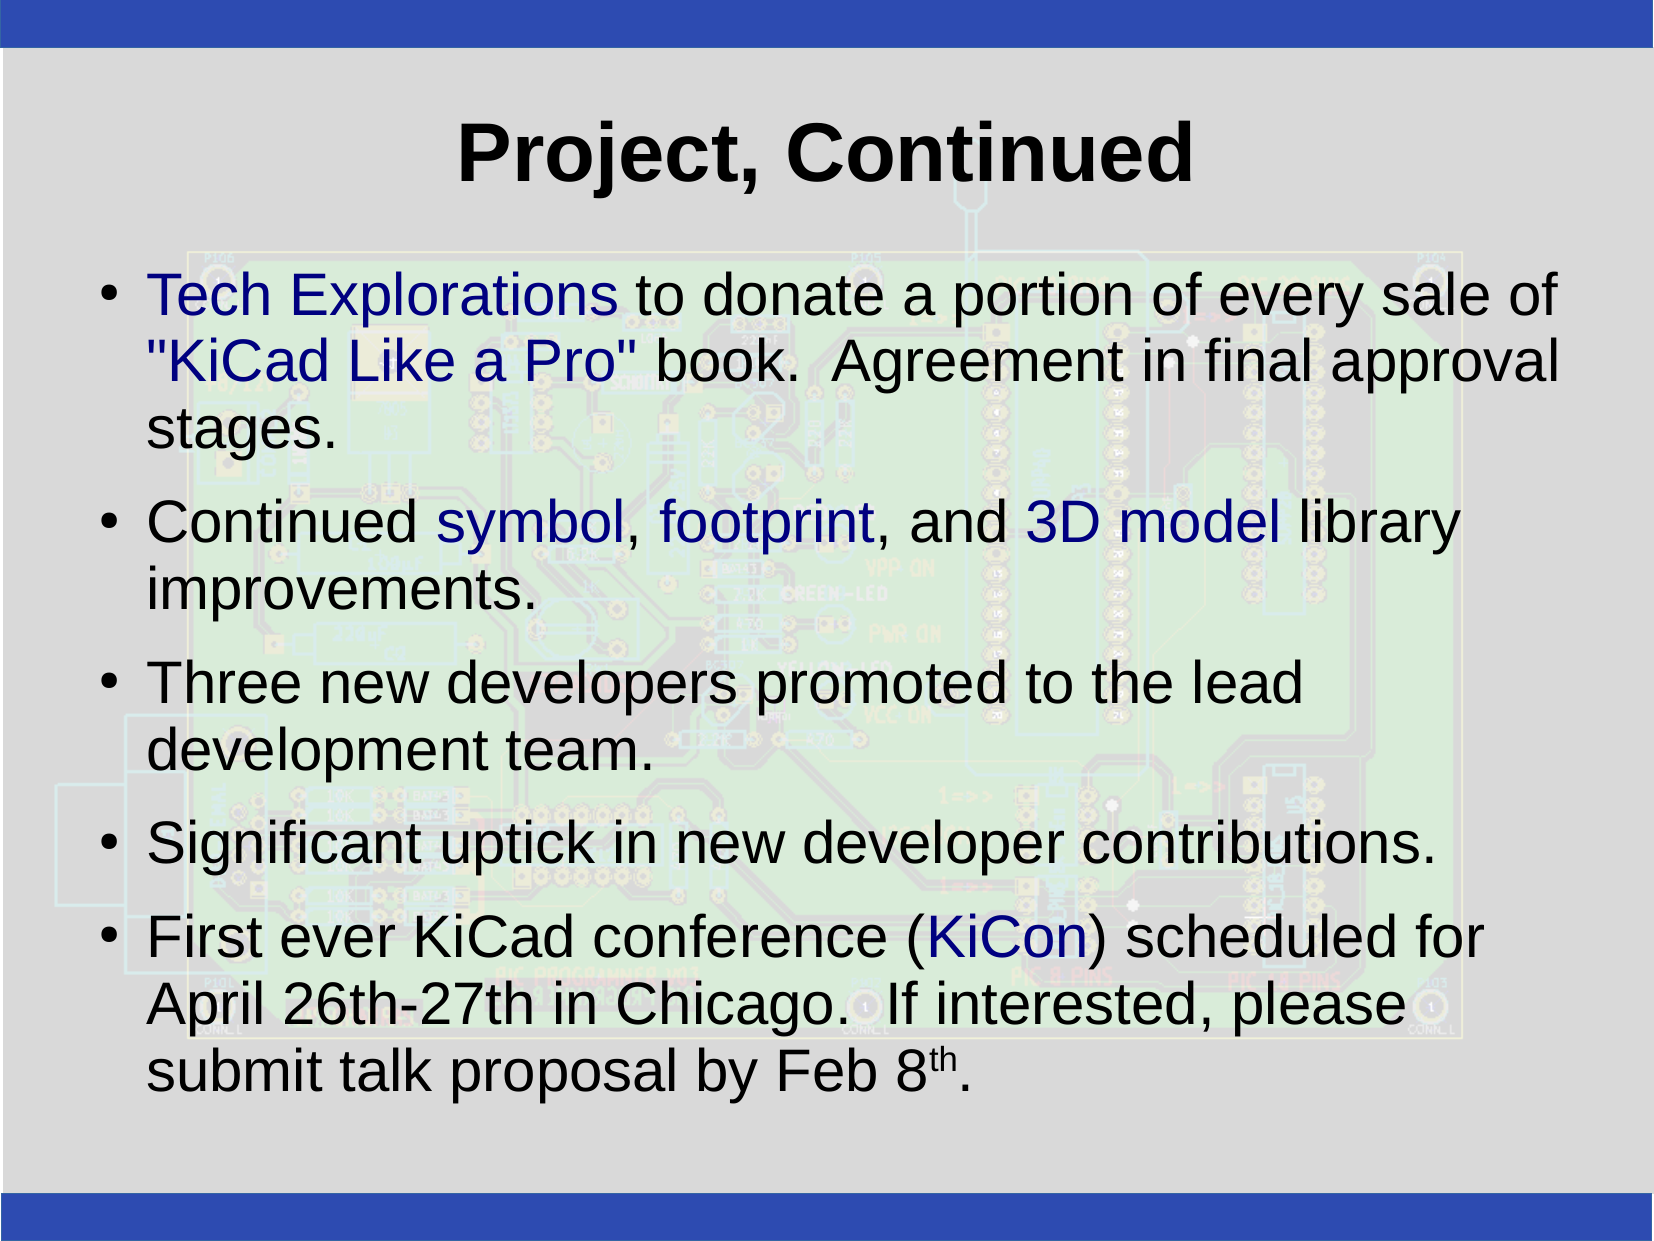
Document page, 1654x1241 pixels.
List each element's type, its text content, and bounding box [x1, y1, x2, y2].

text_box [1, 1193, 1652, 1241]
text_box [0, 0, 1653, 48]
title Project, Continued [190, 49, 1463, 257]
picture [3, 47, 1654, 1194]
list Tech Explorations to donate a portion of every sale of "KiCad Like a Pro" book. Agreement in final approval stages. Continued symbol, footprint, and 3D model library improvements. Three new developers promoted to the lead development team. Significant uptick in new developer contributions. First ever KiCad conference (KiCon) scheduled for April 26th-27th in Chicago. If interested, please submit talk proposal by Feb 8th. [82, 260, 1571, 1111]
